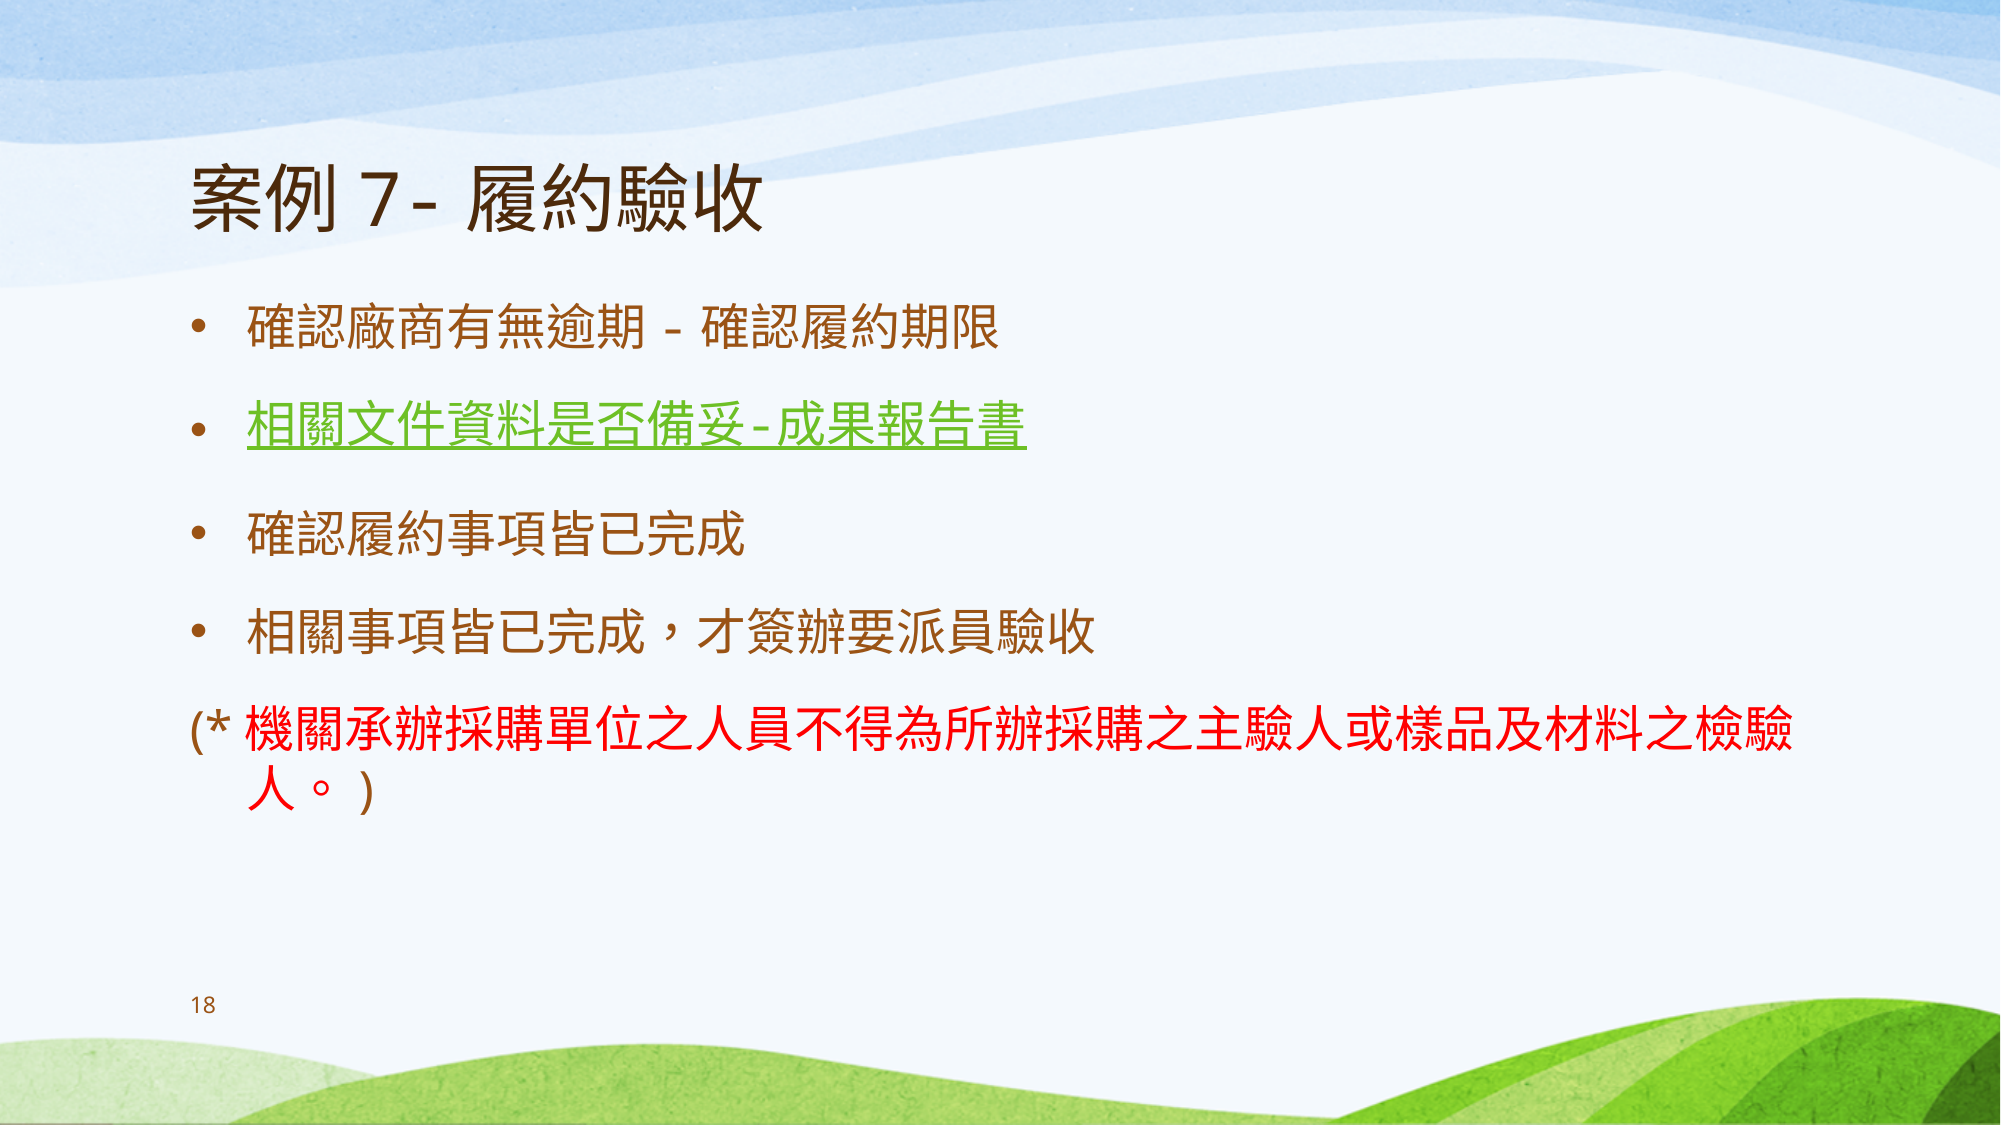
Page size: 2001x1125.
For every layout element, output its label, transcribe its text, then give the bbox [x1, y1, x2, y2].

picture [0, 0, 2001, 1125]
list 確認廠商有無逾期-確認履約期限 相關文件資料是否備妥-成果報告書 確認履約事項皆已完成 相關事項皆已完成，才簽辦要派員驗收 (*機關承辦採購單位之人員不得為所辦採購之主驗人或樣品及材料之檢驗人。) [174, 287, 1825, 982]
title 案例7-履約驗收 [174, 50, 1825, 250]
slide_number <編號> [174, 987, 300, 1025]
